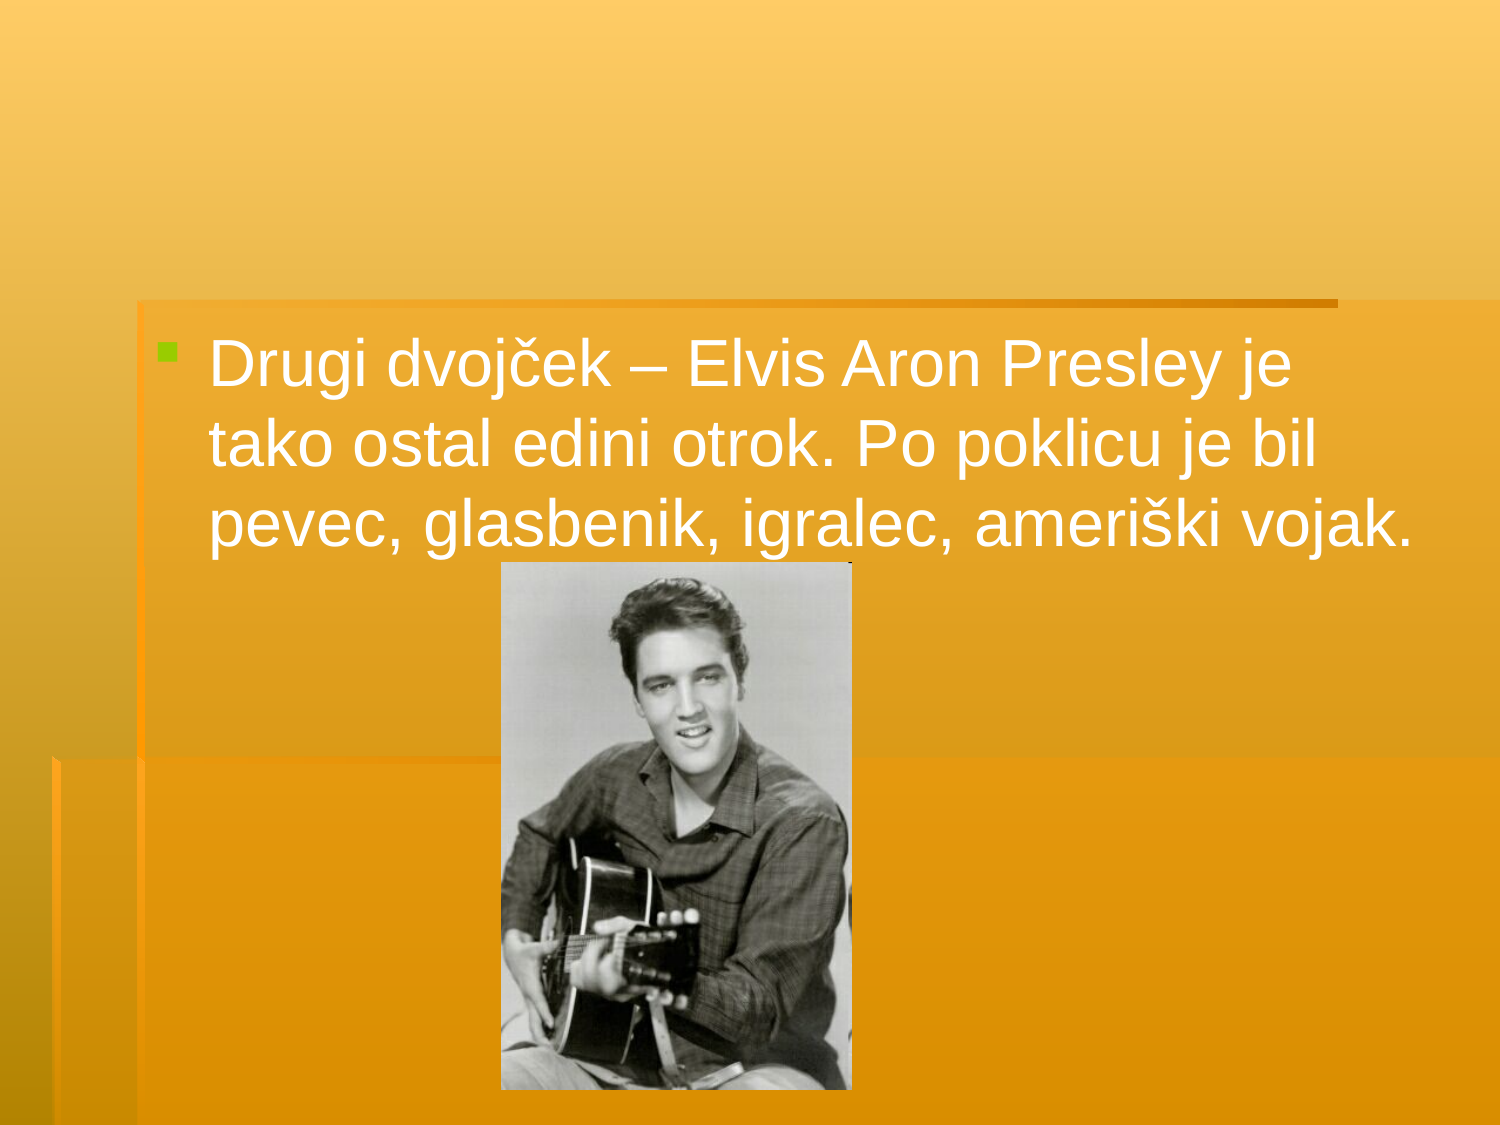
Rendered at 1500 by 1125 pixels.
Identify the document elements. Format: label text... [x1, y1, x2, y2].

list Drugi dvojček – Elvis Aron Presley je tako ostal edini otrok. Po poklicu je bil pevec, glasbenik, igralec, ameriški vojak. [137, 312, 1451, 1000]
picture [501, 562, 852, 1090]
